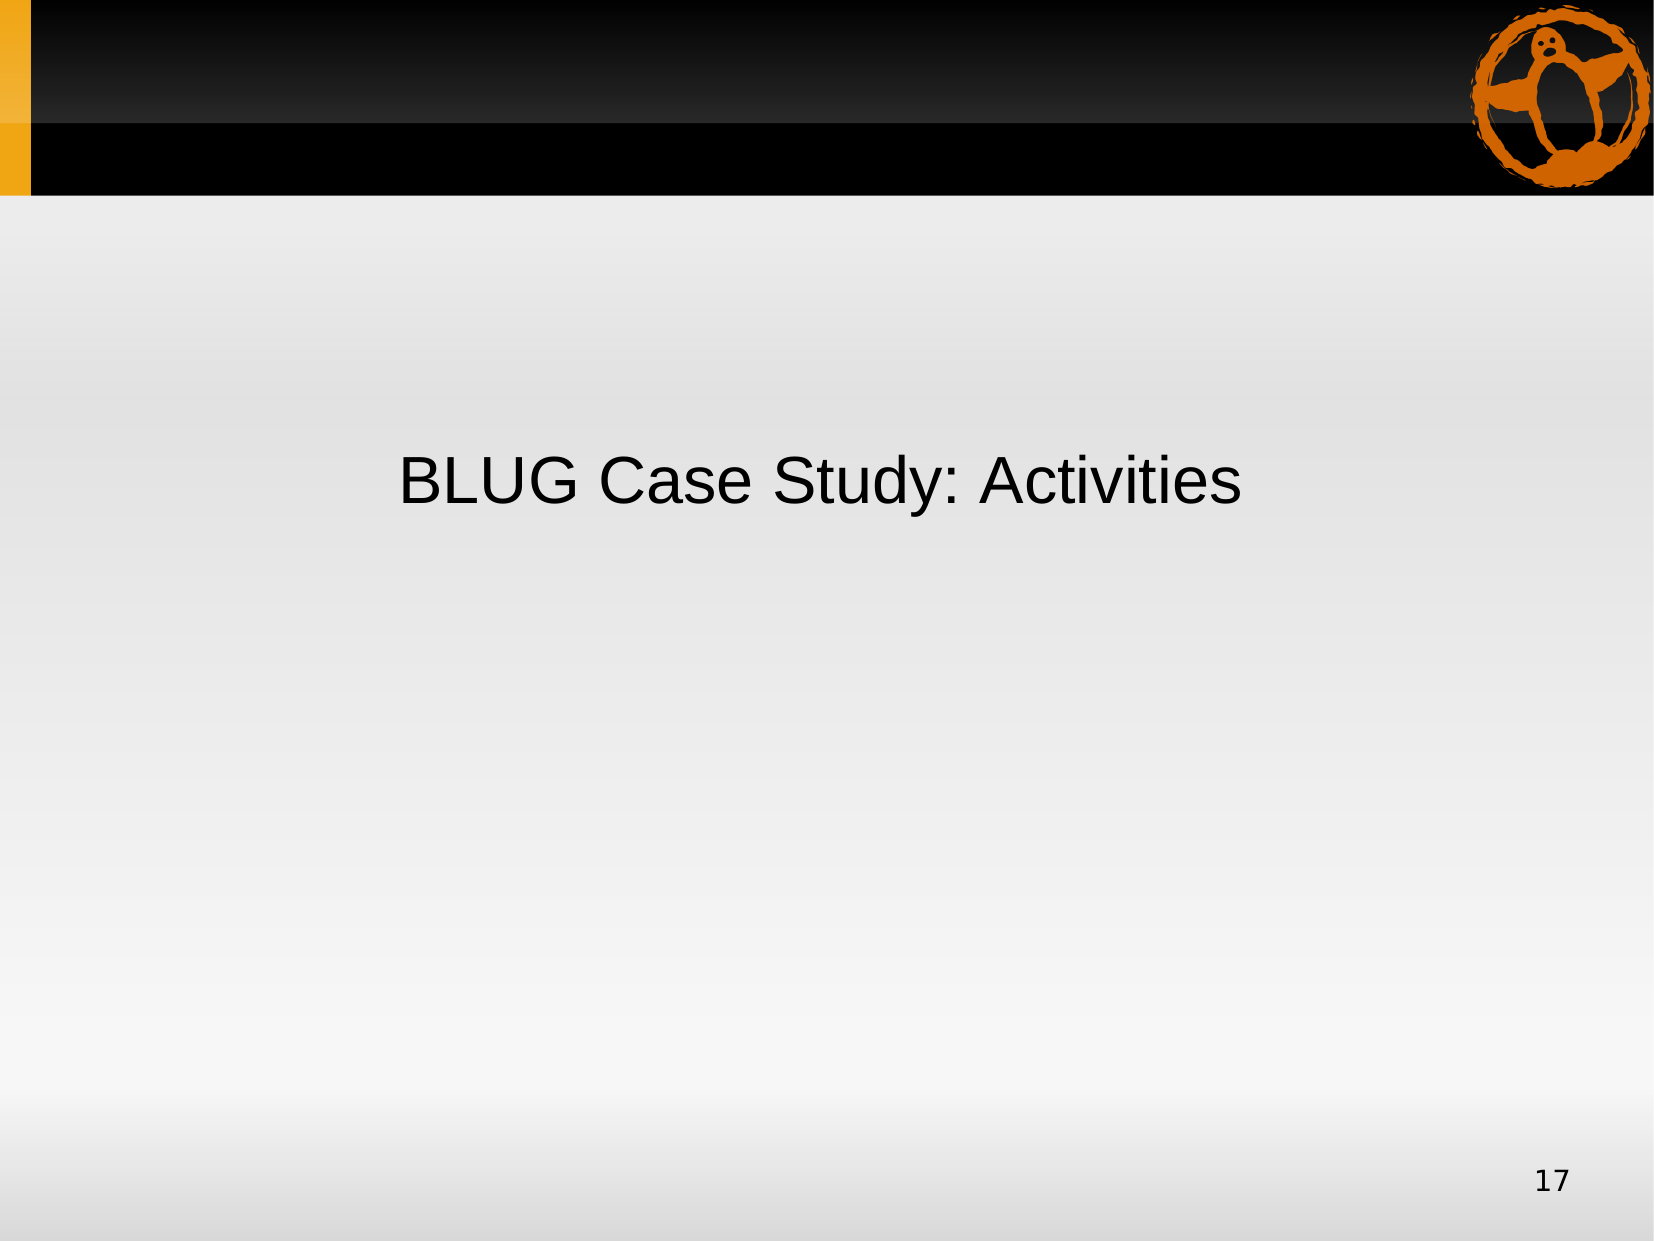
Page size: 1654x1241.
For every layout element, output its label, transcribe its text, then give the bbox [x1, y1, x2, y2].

subtitle BLUG Case Study: Activities [76, 7, 1565, 1102]
picture [0, 0, 1654, 1241]
